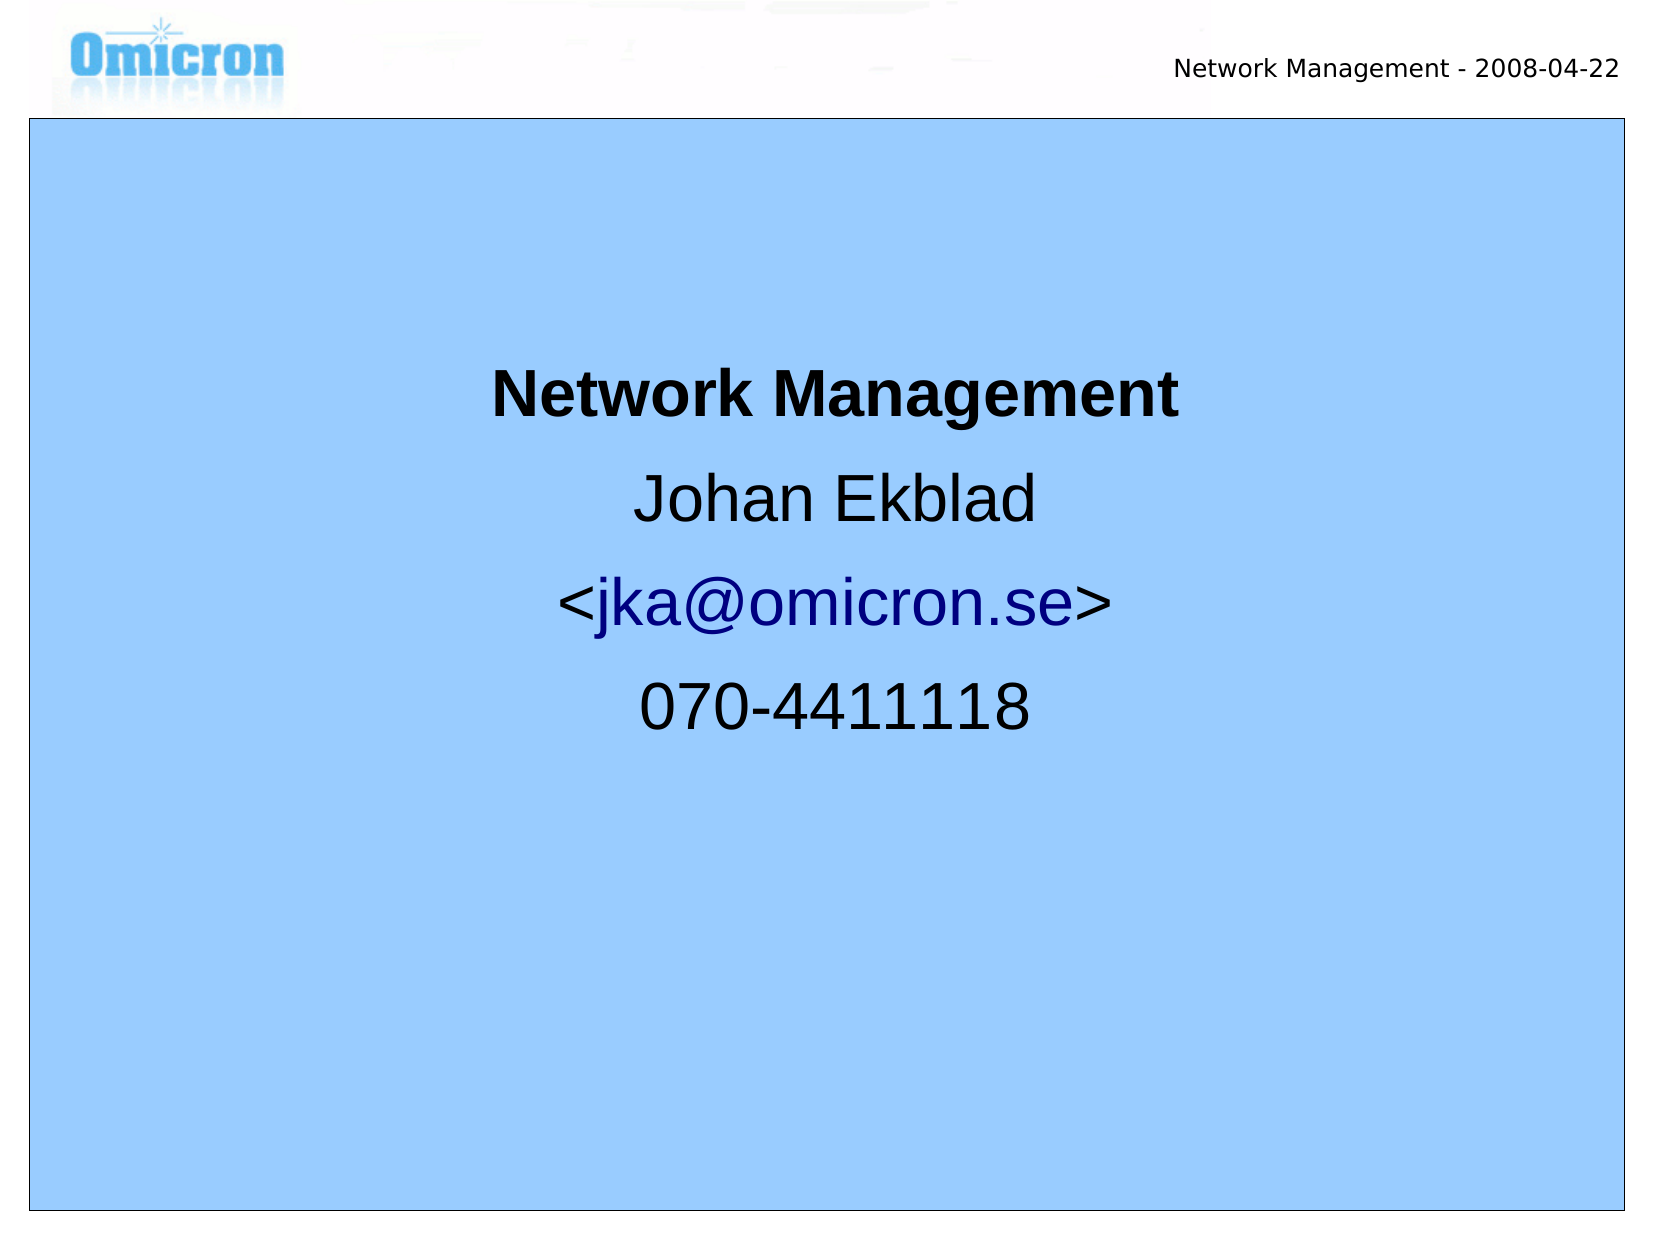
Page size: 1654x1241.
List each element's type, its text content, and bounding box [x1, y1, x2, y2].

text_box [29, 118, 1625, 1211]
text_box Network Management - 2008-04-22 [1158, 46, 1636, 91]
list Network Management Johan Ekblad <jka@omicron.se> 070-4411118 [82, 147, 1571, 1109]
picture [29, 0, 1211, 118]
